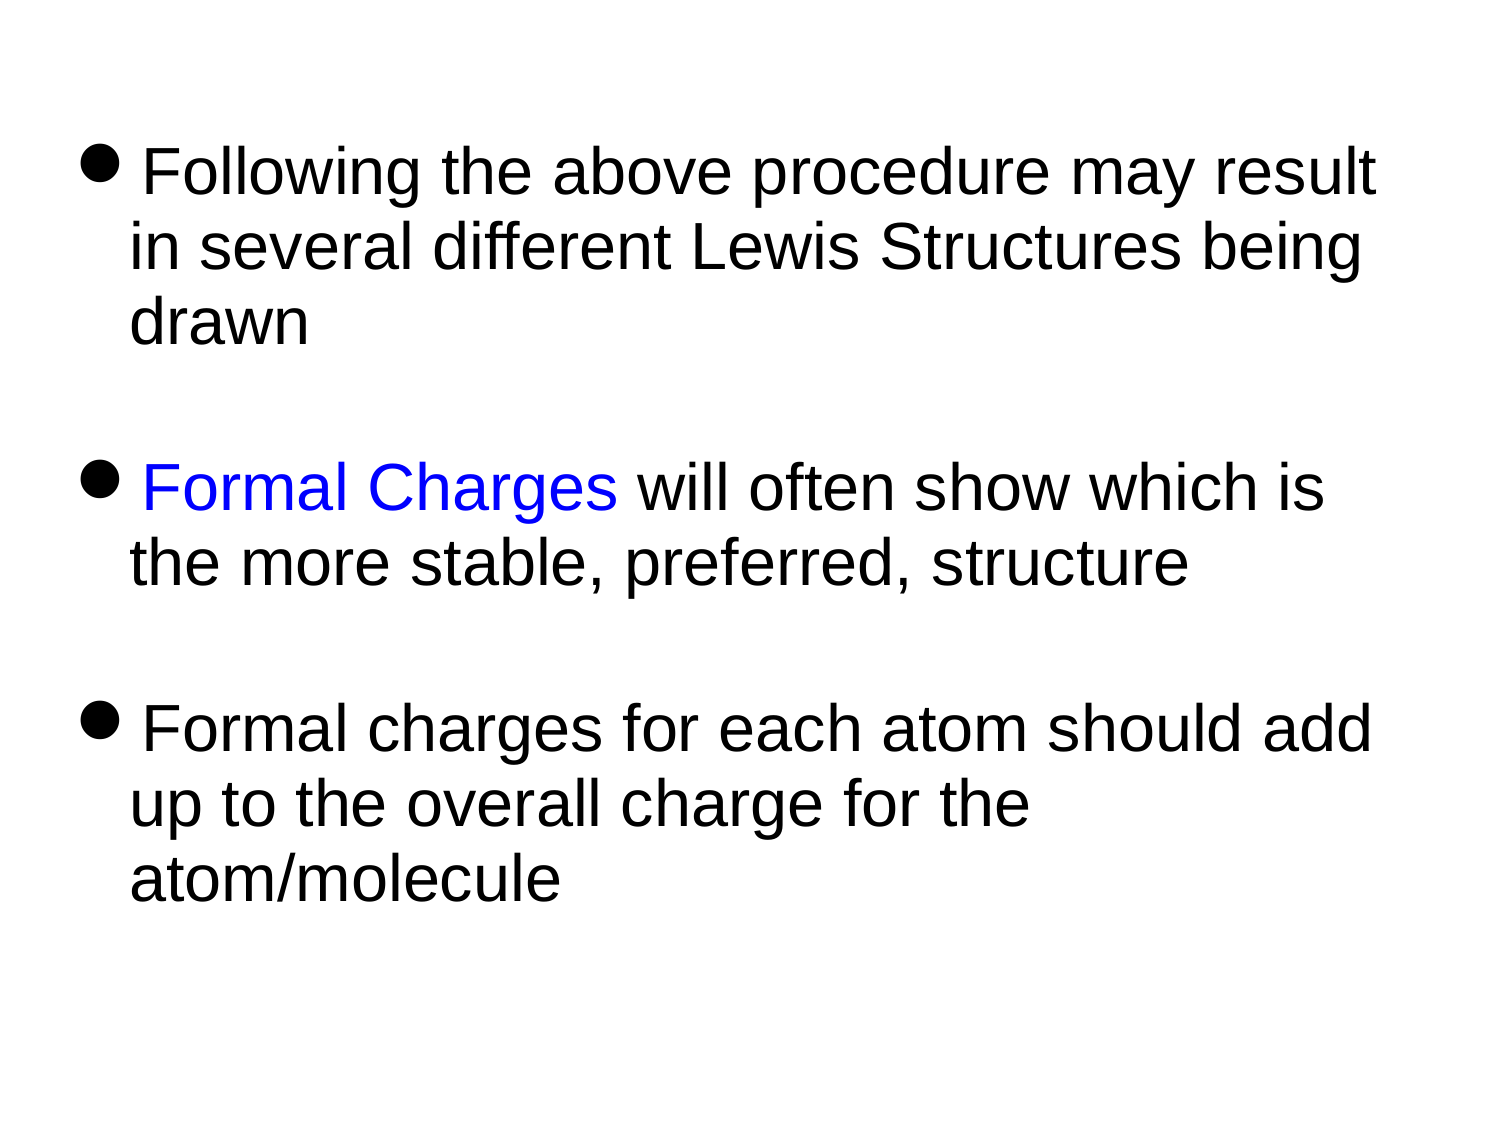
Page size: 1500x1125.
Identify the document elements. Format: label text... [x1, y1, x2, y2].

text_box Following the above procedure may result in several different Lewis Structures being drawn Formal Charges will often show which is the more stable, preferred, structure Formal charges for each atom should add up to the overall charge for the atom/molecule [75, 45, 1425, 1005]
